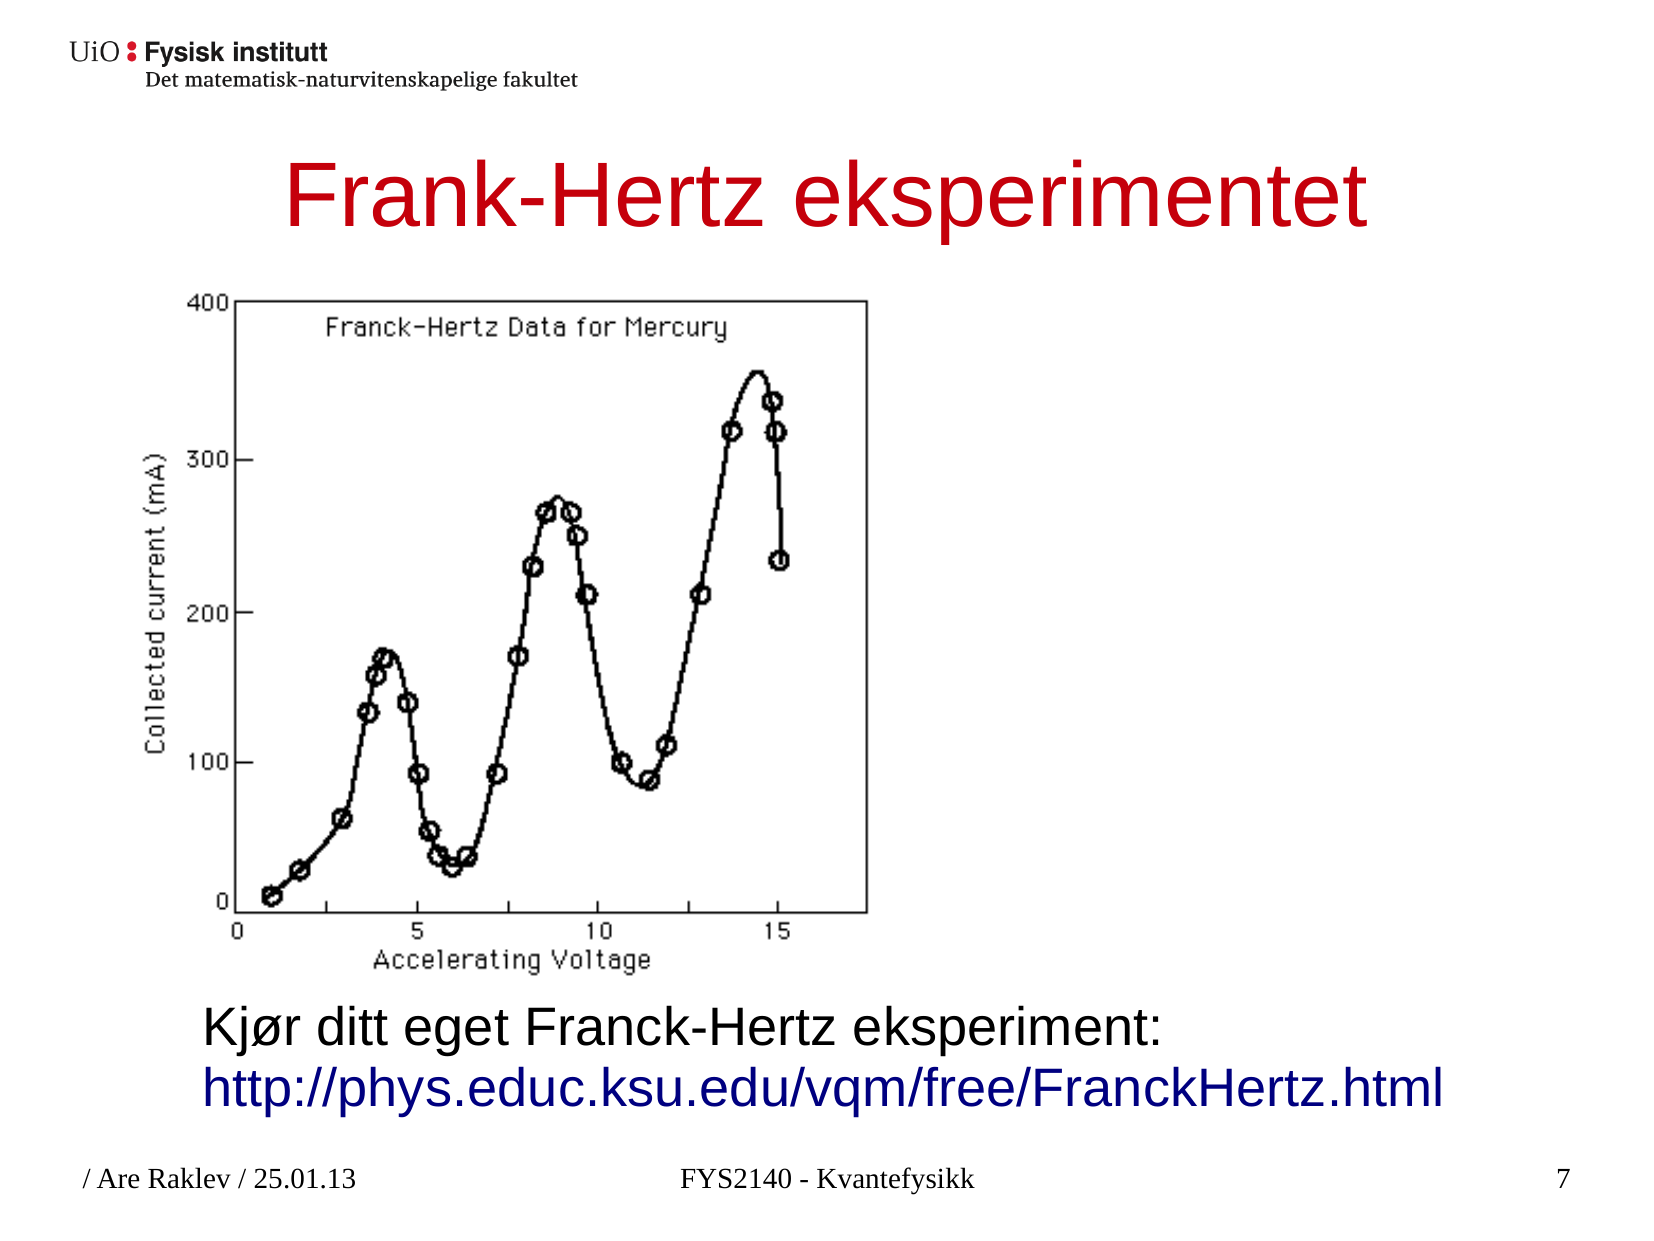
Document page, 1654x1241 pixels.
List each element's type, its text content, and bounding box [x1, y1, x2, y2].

title Frank-Hertz eksperimentet [82, 90, 1571, 298]
picture [68, 37, 581, 93]
picture [116, 286, 879, 983]
text_box Kjør ditt eget Franck-Hertz eksperiment: http://phys.educ.ksu.edu/vqm/free/FranckHertz.html [187, 989, 1501, 1126]
